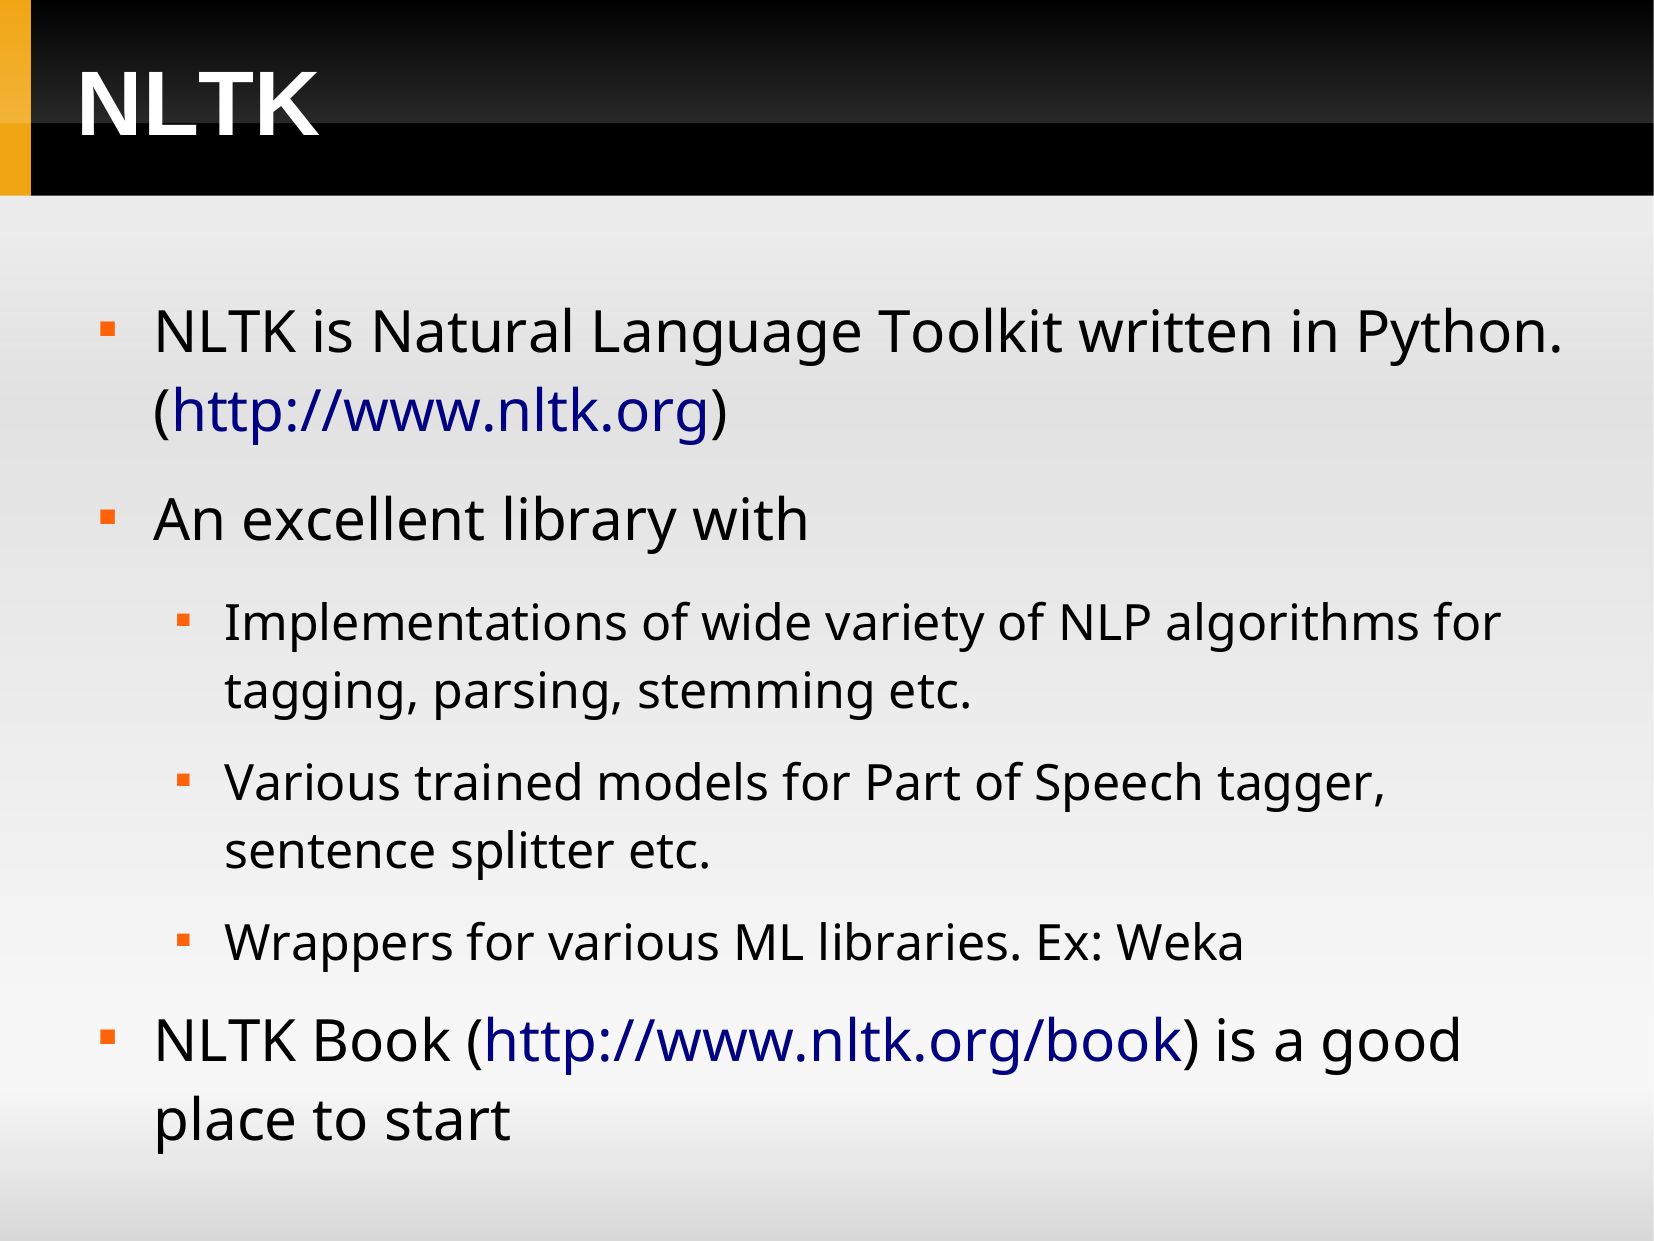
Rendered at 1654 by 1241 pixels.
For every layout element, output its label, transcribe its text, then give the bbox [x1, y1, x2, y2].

title NLTK [76, 7, 1565, 200]
list NLTK is Natural Language Toolkit written in Python. (http://www.nltk.org) An excellent library with Implementations of wide variety of NLP algorithms for tagging, parsing, stemming etc. Various trained models for Part of Speech tagger, sentence splitter etc. Wrappers for various ML libraries. Ex: Weka NLTK Book (http://www.nltk.org/book) is a good place to start [82, 290, 1571, 1094]
picture [0, 0, 1654, 1241]
